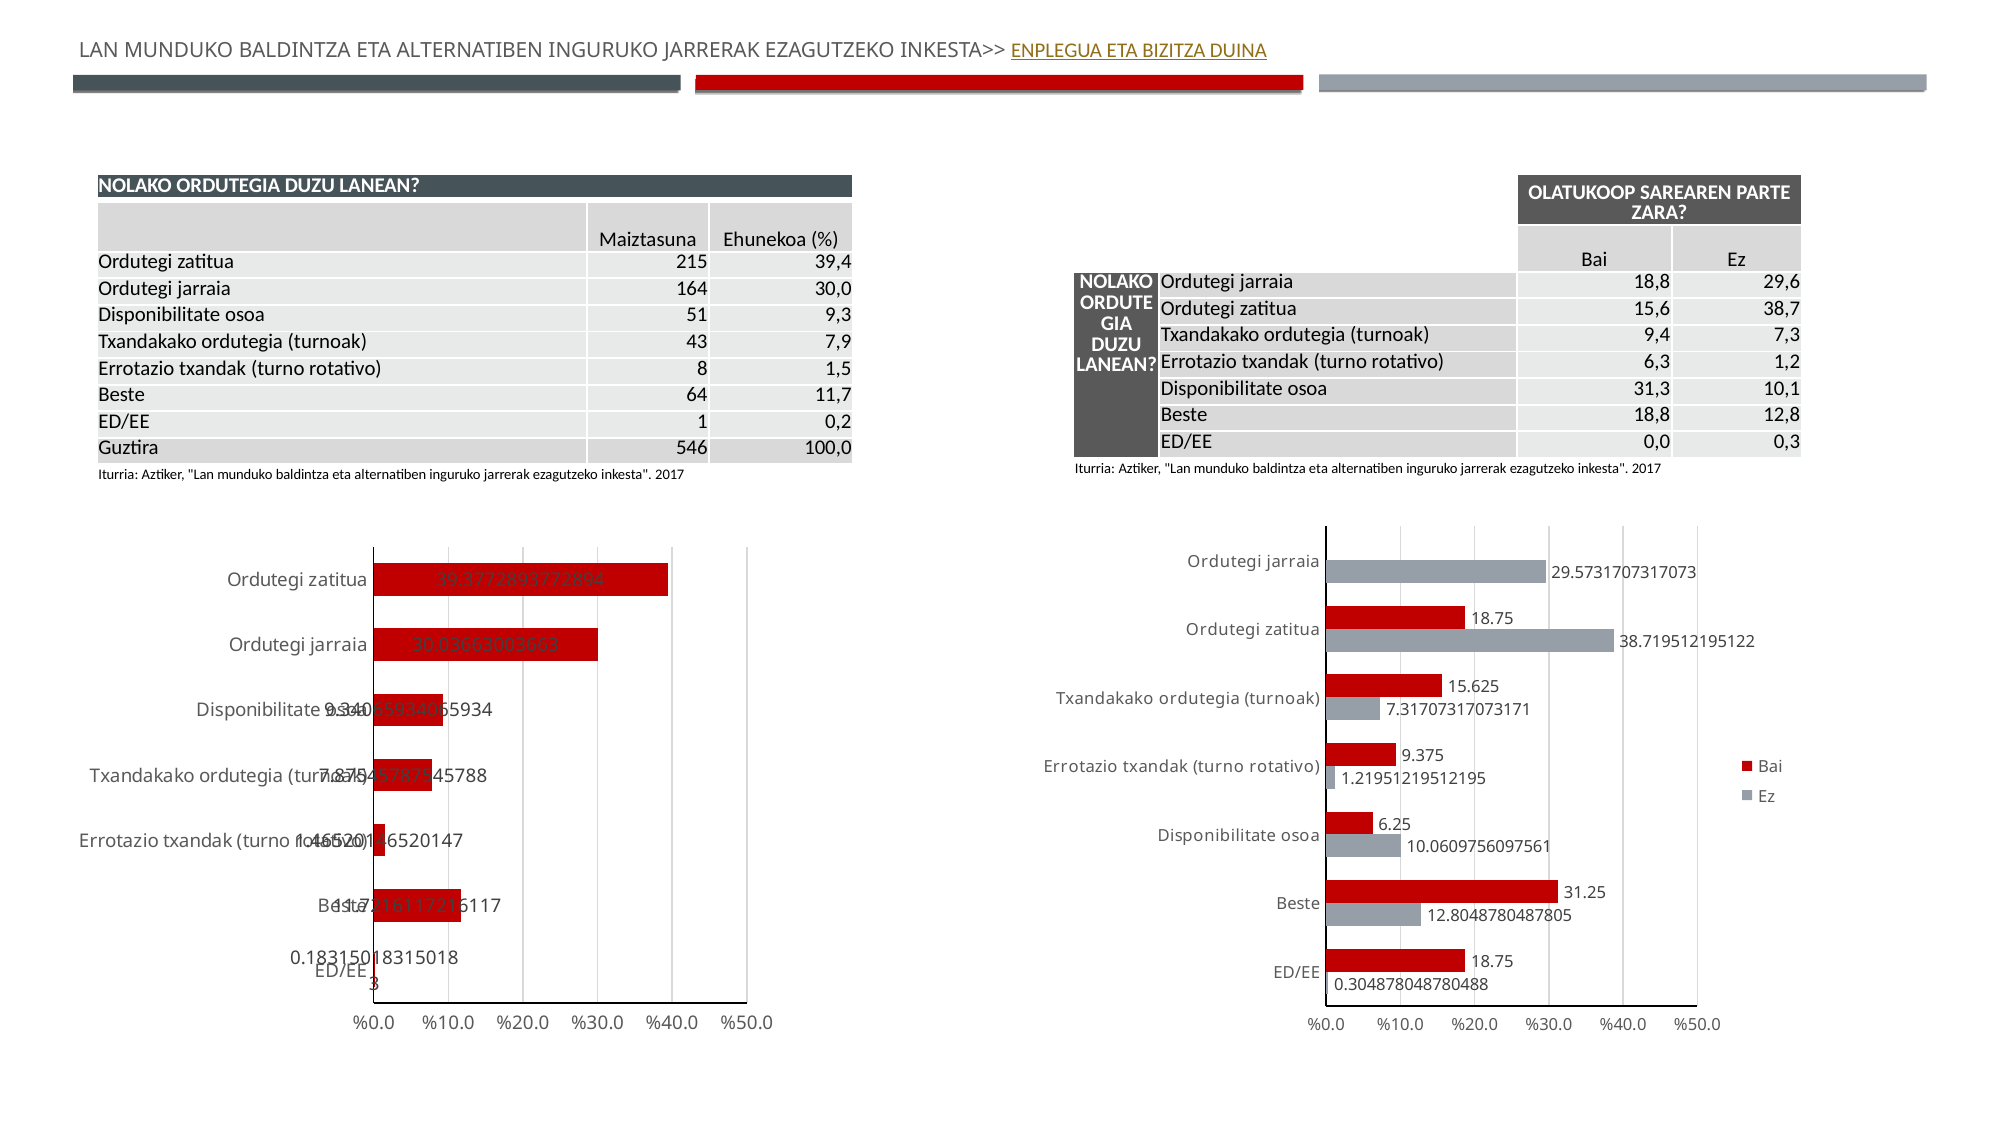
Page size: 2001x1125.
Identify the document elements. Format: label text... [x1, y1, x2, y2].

table_cell Iturria: Aztiker, "Lan munduko baldintza eta alternatiben inguruko jarrerak ezagutzeko inkesta". 2017 [1074, 459, 1801, 476]
table_cell 1,5 [710, 359, 852, 384]
table_header OLATUKOOP SAREAREN PARTE ZARA? [1518, 175, 1801, 224]
table_cell 0,0 [1518, 432, 1671, 457]
table_cell Ordutegi zatitua [98, 253, 586, 277]
table_header [1160, 175, 1516, 224]
table_cell Errotazio txandak (turno rotativo) [1160, 352, 1516, 377]
table_cell 6,3 [1518, 352, 1671, 377]
table_cell Guztira [98, 439, 586, 463]
text_box LAN MUNDUKO BALDINTZA ETA ALTERNATIBEN INGURUKO JARRERAK EZAGUTZEKO INKESTA>> ENPLEGUA ETA BIZITZA DUINA [64, 29, 1926, 69]
table_cell Beste [1160, 406, 1516, 430]
table_cell [1160, 226, 1516, 271]
table_cell 215 [588, 253, 708, 277]
table_cell 30,0 [710, 279, 852, 304]
chart [1028, 515, 1802, 1046]
table_cell 29,6 [1673, 273, 1801, 297]
table_cell 7,9 [710, 332, 852, 357]
table_cell ED/EE [1160, 432, 1516, 457]
table_cell 7,3 [1673, 326, 1801, 351]
table_cell 64 [588, 386, 708, 410]
table_cell Ordutegi jarraia [1160, 273, 1516, 297]
table_cell Txandakako ordutegia (turnoak) [1160, 326, 1516, 351]
table_cell Errotazio txandak (turno rotativo) [98, 359, 586, 384]
table_cell 164 [588, 279, 708, 304]
table_cell 51 [588, 306, 708, 331]
table_cell [98, 203, 586, 251]
table_cell Bai [1518, 226, 1671, 271]
table_cell Ordutegi zatitua [1160, 299, 1516, 324]
table_cell Beste [98, 386, 586, 410]
table_cell 9,4 [1518, 326, 1671, 351]
table_cell NOLAKO ORDUTEGIA DUZU LANEAN? [1074, 273, 1158, 457]
table_cell 39,4 [710, 253, 852, 277]
chart [64, 536, 789, 1046]
table_cell 15,6 [1518, 299, 1671, 324]
table_cell 38,7 [1673, 299, 1801, 324]
table_cell 43 [588, 332, 708, 357]
table_cell 1,2 [1673, 352, 1801, 377]
table_cell Disponibilitate osoa [98, 306, 586, 331]
table_cell 11,7 [710, 386, 852, 410]
table_cell Ehunekoa (%) [710, 203, 852, 251]
table_cell 10,1 [1673, 379, 1801, 404]
table_cell 18,8 [1518, 273, 1671, 297]
table_header NOLAKO ORDUTEGIA DUZU LANEAN? [98, 175, 852, 197]
table_cell 1 [588, 412, 708, 437]
table_cell ED/EE [98, 412, 586, 437]
table_header [1074, 175, 1158, 224]
table_cell 8 [588, 359, 708, 384]
table_cell Ordutegi jarraia [98, 279, 586, 304]
table_cell Ez [1673, 226, 1801, 271]
table_cell [1074, 226, 1158, 271]
table_cell 12,8 [1673, 406, 1801, 430]
table_cell Iturria: Aztiker, "Lan munduko baldintza eta alternatiben inguruko jarrerak ezagutzeko inkesta". 2017 [98, 465, 852, 483]
table_cell 31,3 [1518, 379, 1671, 404]
table_cell 546 [588, 439, 708, 463]
table_cell Disponibilitate osoa [1160, 379, 1516, 404]
table_cell 18,8 [1518, 406, 1671, 430]
table_cell Txandakako ordutegia (turnoak) [98, 332, 586, 357]
table_cell 0,2 [710, 412, 852, 437]
table_cell 0,3 [1673, 432, 1801, 457]
table_cell 100,0 [710, 439, 852, 463]
table_cell Maiztasuna [588, 203, 708, 251]
table_cell 9,3 [710, 306, 852, 331]
